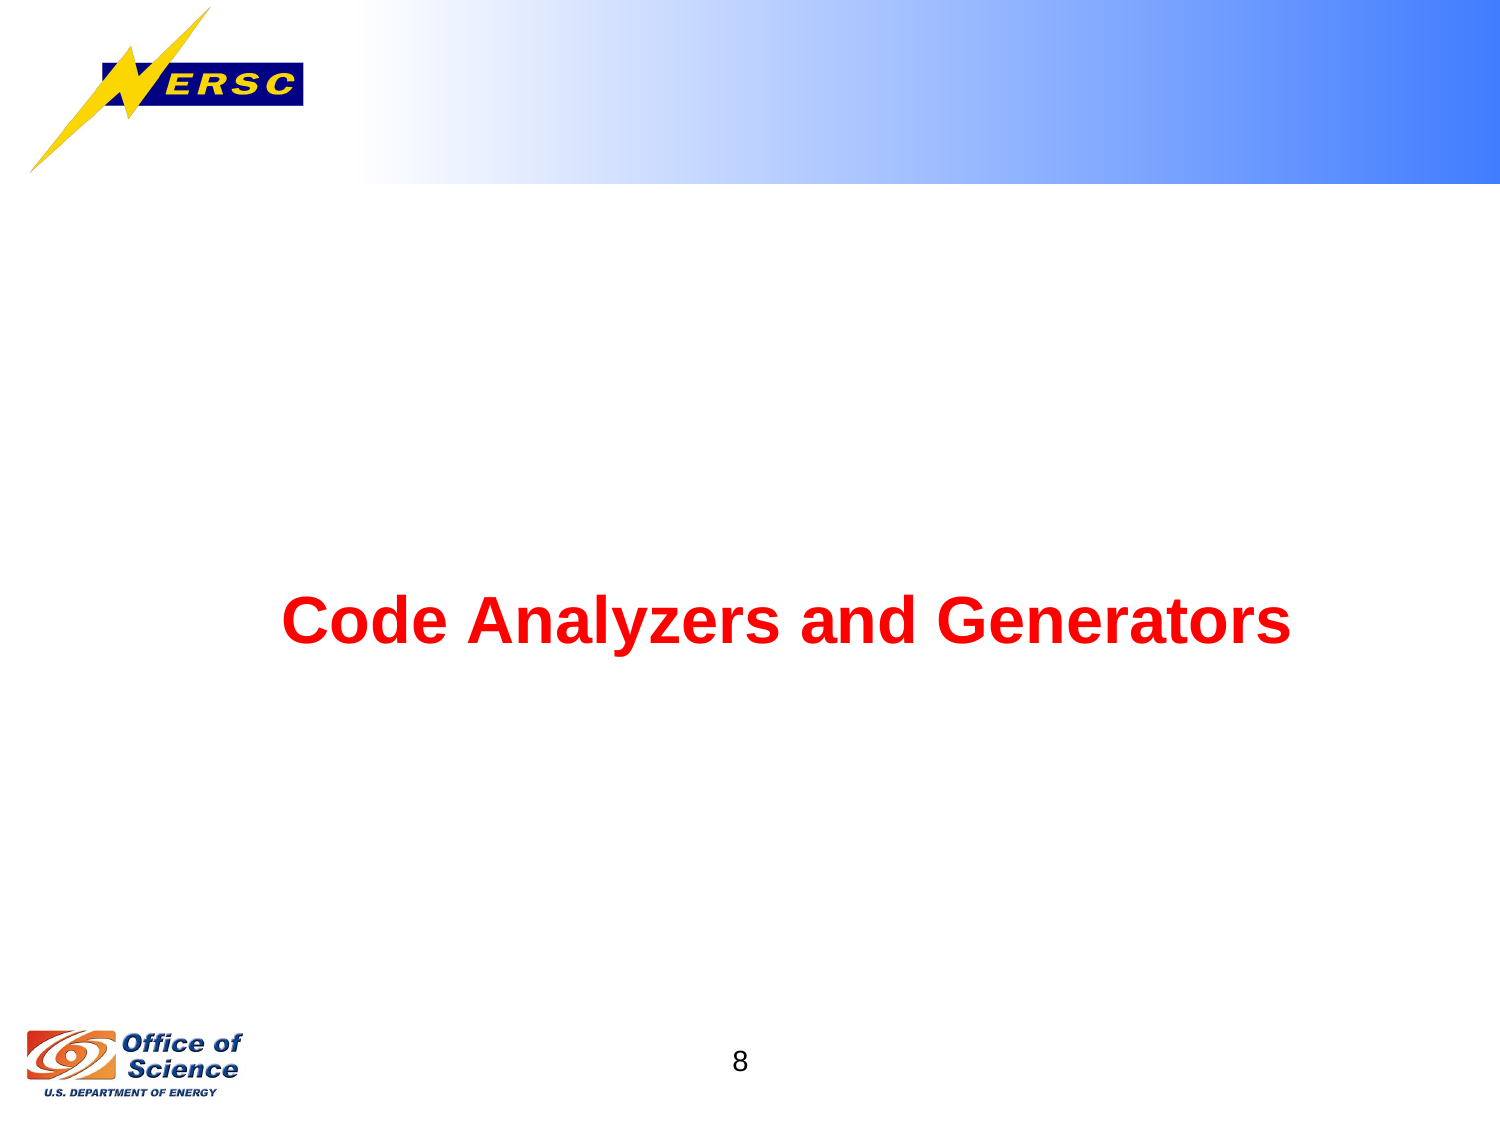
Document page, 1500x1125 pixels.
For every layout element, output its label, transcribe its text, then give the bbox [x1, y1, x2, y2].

picture [22, 1026, 246, 1100]
picture [0, 0, 352, 182]
subtitle Code Analyzers and Generators [112, 240, 1388, 1001]
